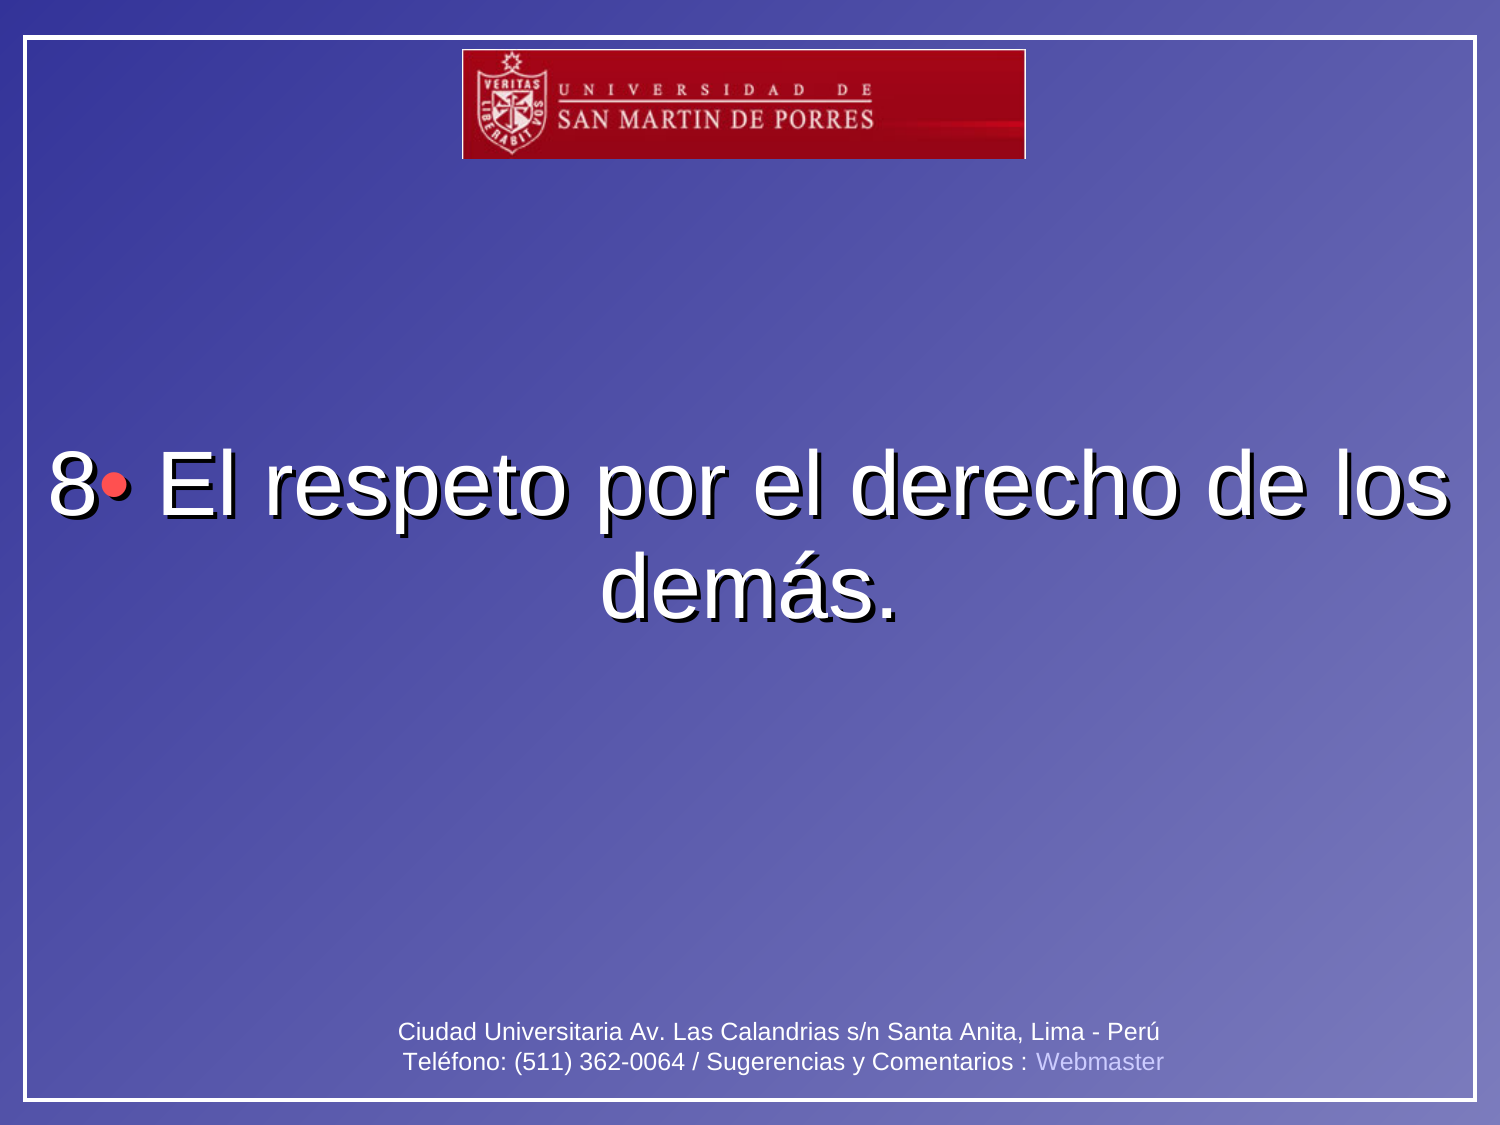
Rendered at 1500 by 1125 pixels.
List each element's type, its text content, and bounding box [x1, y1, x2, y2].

picture [462, 49, 1026, 159]
title 8• El respeto por el derecho de los demás. [0, 424, 1500, 661]
